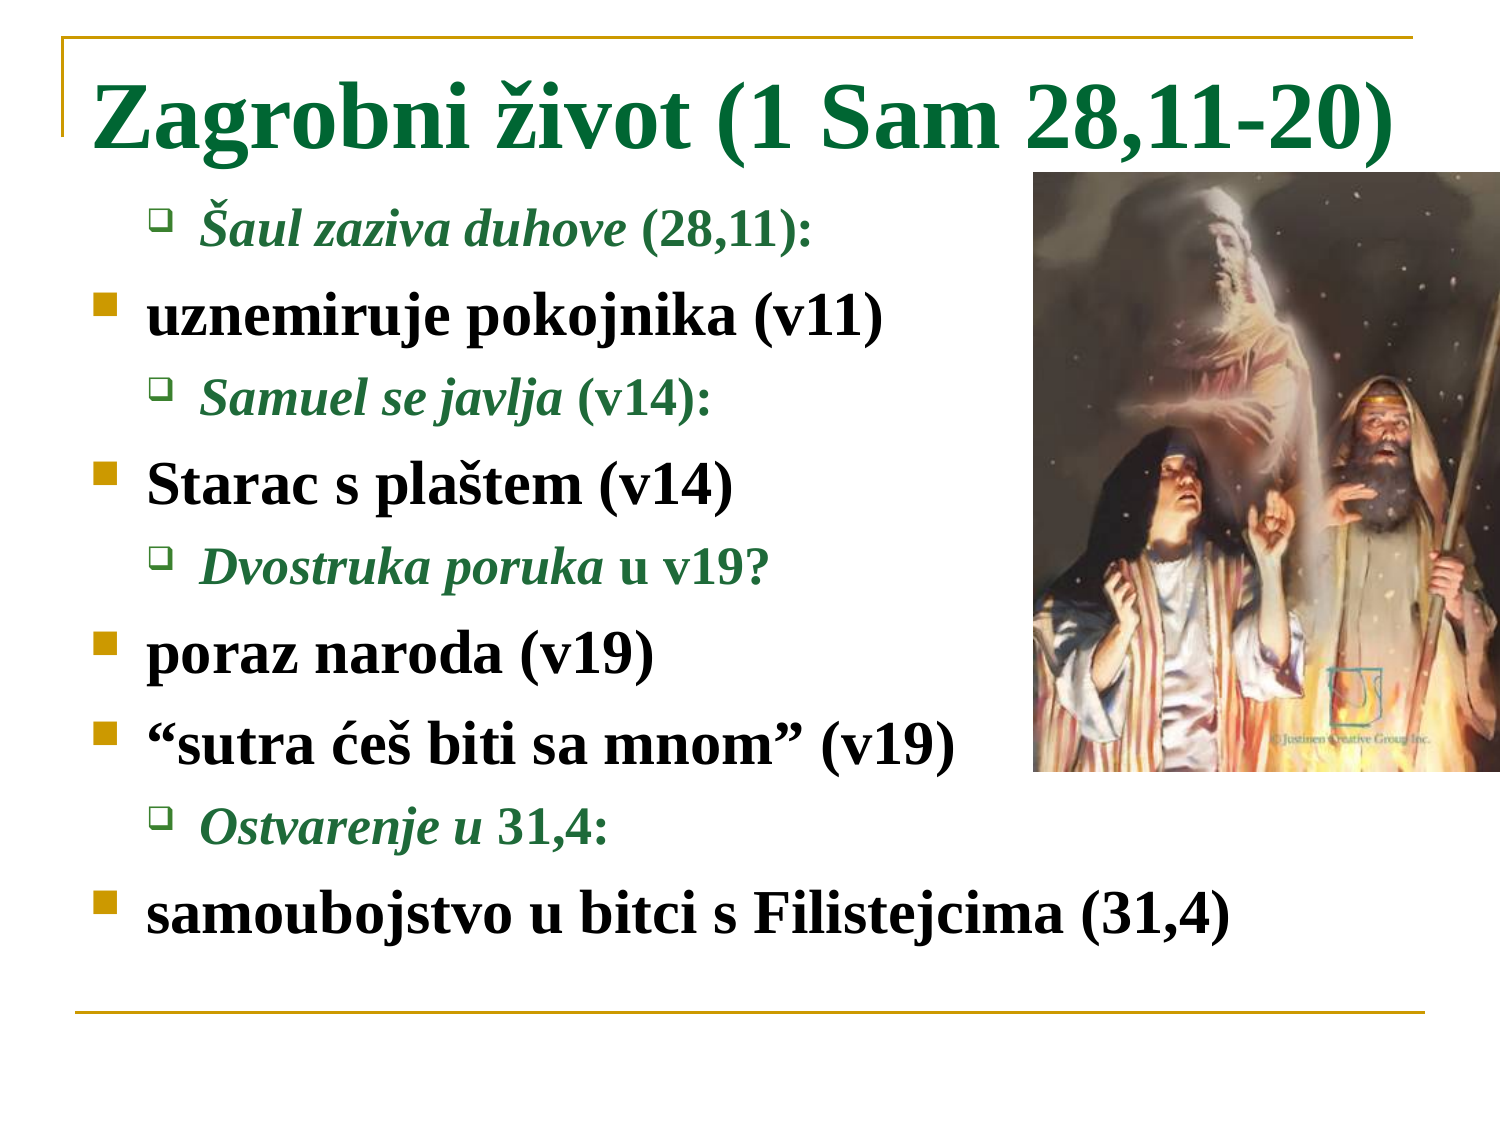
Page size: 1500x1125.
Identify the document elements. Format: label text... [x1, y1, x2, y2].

picture [1033, 172, 1500, 772]
title Zagrobni život (1 Sam 28,11-20) [75, 45, 1426, 184]
list Šaul zaziva duhove (28,11): uznemiruje pokojnika (v11) Samuel se javlja (v14): Starac s plaštem (v14) Dvostruka poruka u v19? poraz naroda (v19) “sutra ćeš biti sa mnom” (v19) Ostvarenje u 31,4: samoubojstvo u bitci s Filistejcima (31,4) [74, 184, 1424, 1006]
